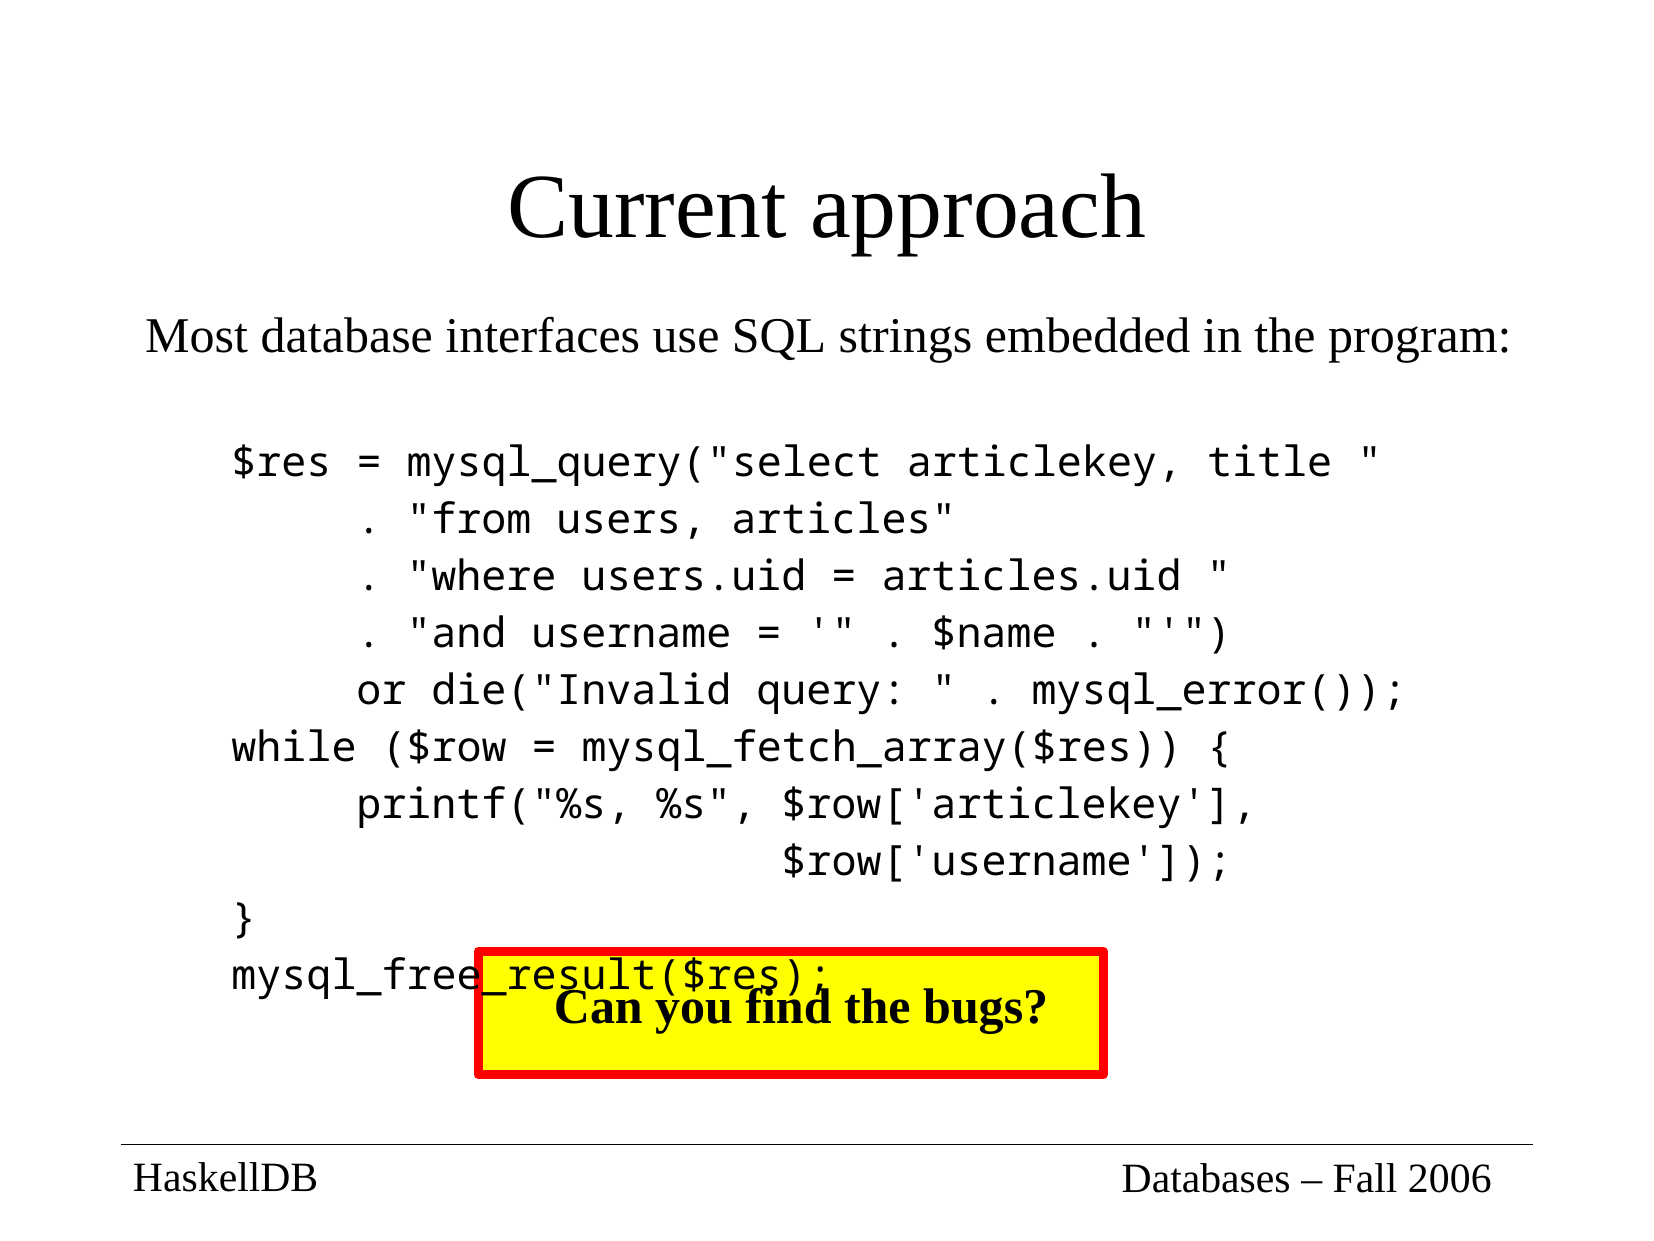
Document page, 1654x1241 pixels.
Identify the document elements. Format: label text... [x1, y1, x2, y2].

title Current approach [121, 102, 1534, 311]
text_box [478, 951, 1104, 1075]
text_box $res = mysql_query("select articlekey, title " . "from users, articles" . "where users.uid = articles.uid " . "and username = '" . $name . "'") or die("Invalid query: " . mysql_error()); while ($row = mysql_fetch_array($res)) { printf("%s, %s", $row['articlekey'], $row['username']); } mysql_free_result($res); [231, 432, 1470, 920]
text_box Most database interfaces use SQL strings embedded in the program: [145, 307, 1513, 364]
text_box Can you find the bugs? [553, 979, 1049, 1035]
